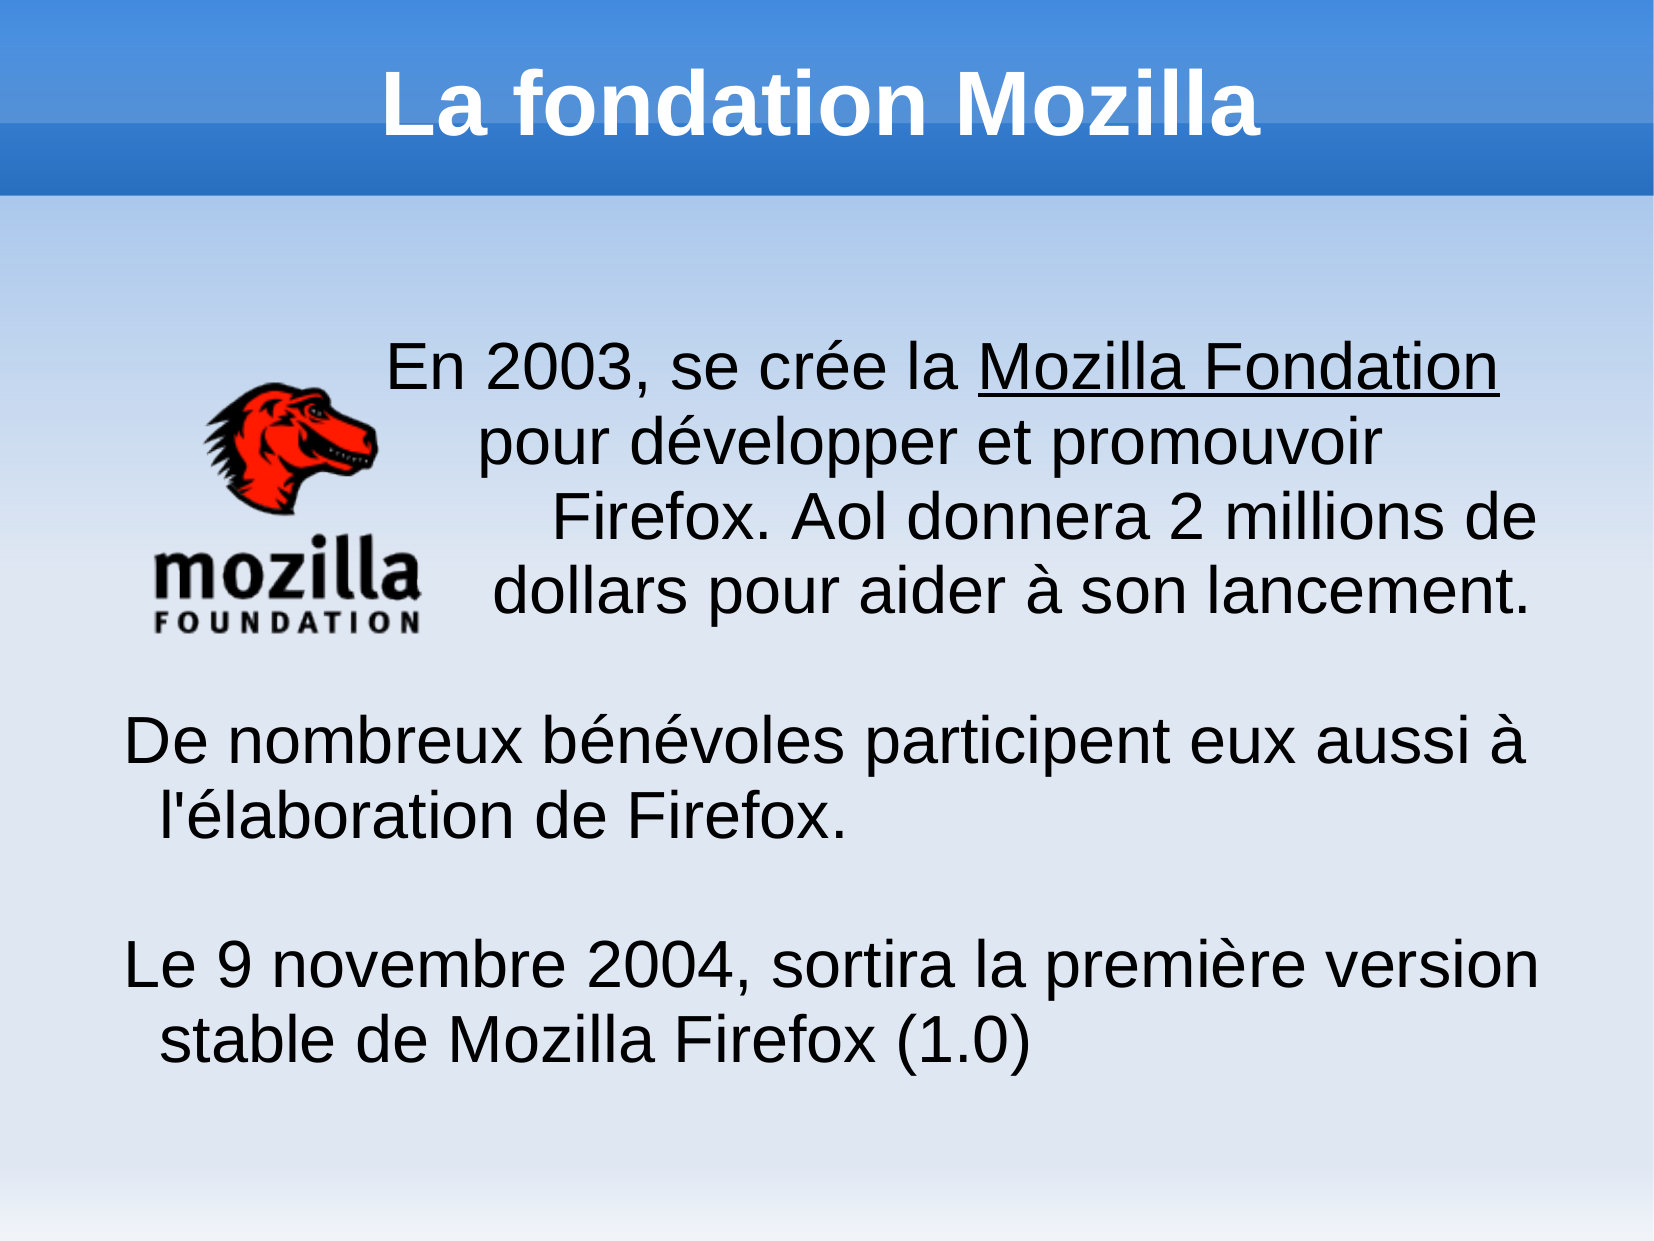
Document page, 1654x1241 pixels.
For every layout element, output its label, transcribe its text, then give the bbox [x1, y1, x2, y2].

subtitle En 2003, se crée la Mozilla Fondation pour développer et promouvoir Firefox. Aol donnera 2 millions de dollars pour aider à son lancement. De nombreux bénévoles participent eux aussi à l'élaboration de Firefox. Le 9 novembre 2004, sortira la première version stable de Mozilla Firefox (1.0) [88, 295, 1571, 1111]
title La fondation Mozilla [76, 0, 1565, 208]
picture [0, 0, 1654, 1241]
